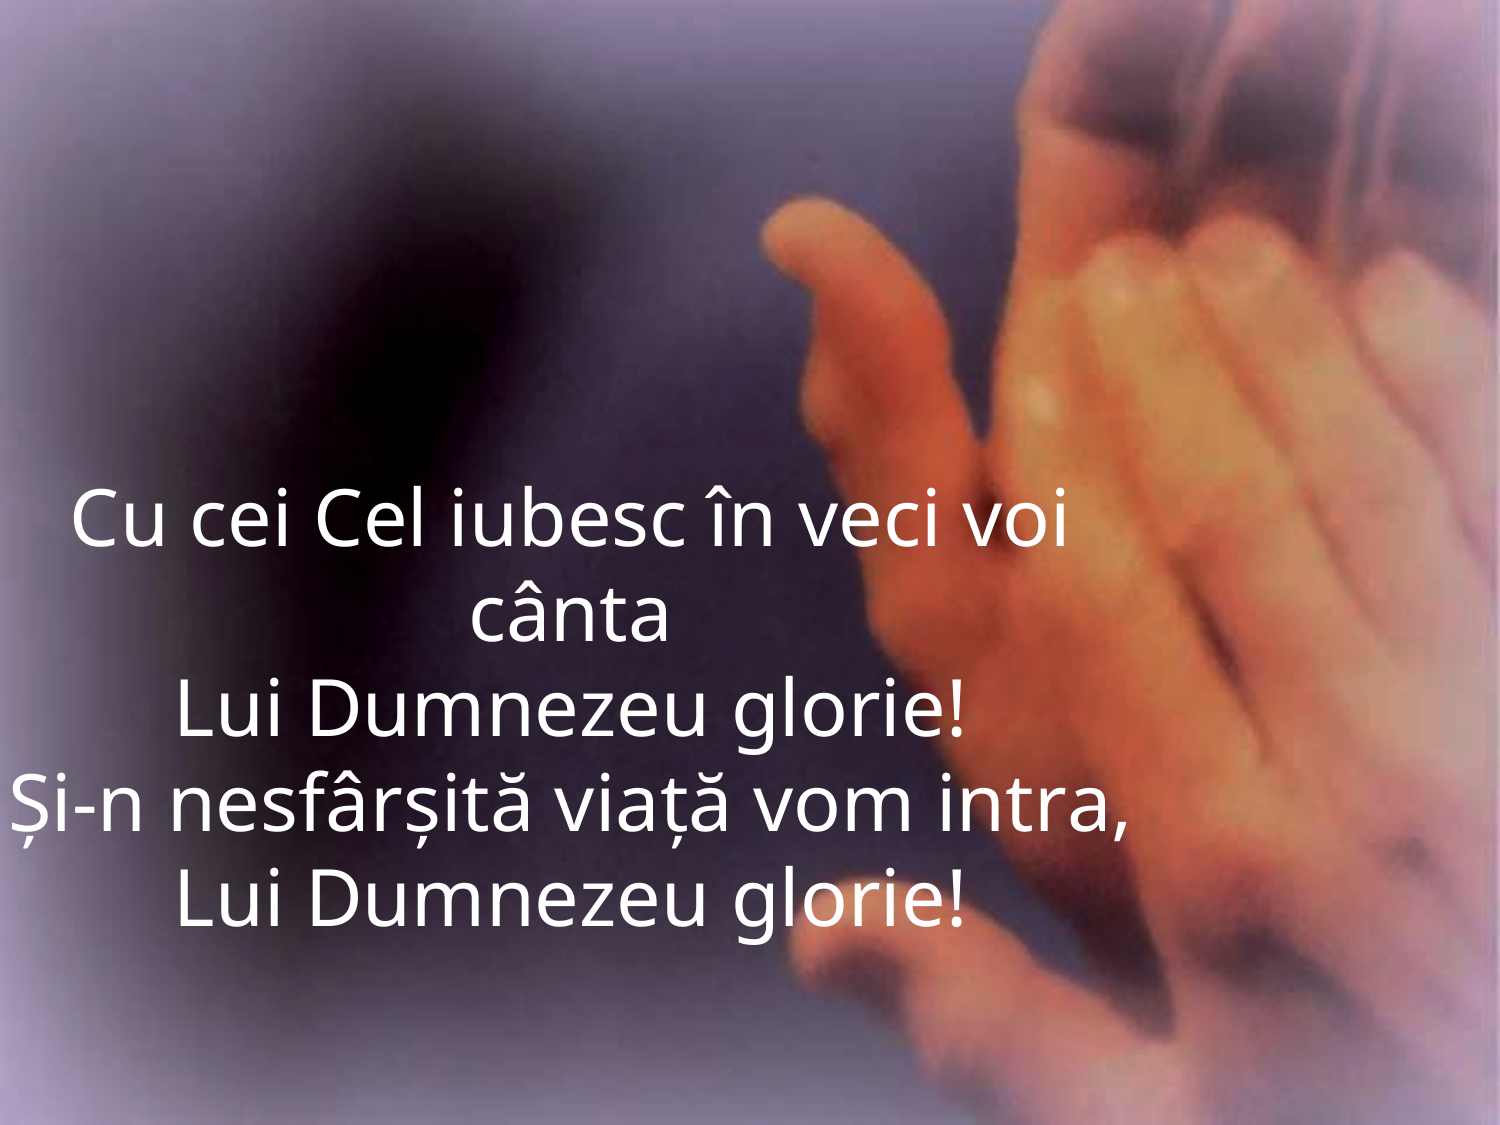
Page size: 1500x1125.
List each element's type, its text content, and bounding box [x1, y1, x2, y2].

picture [0, 0, 1500, 1125]
text_box Cu cei Cel iubesc în veci voi cânta Lui Dumnezeu glorie! Şi-n nesfârşită viaţă vom intra, Lui Dumnezeu glorie! [0, 460, 1163, 976]
